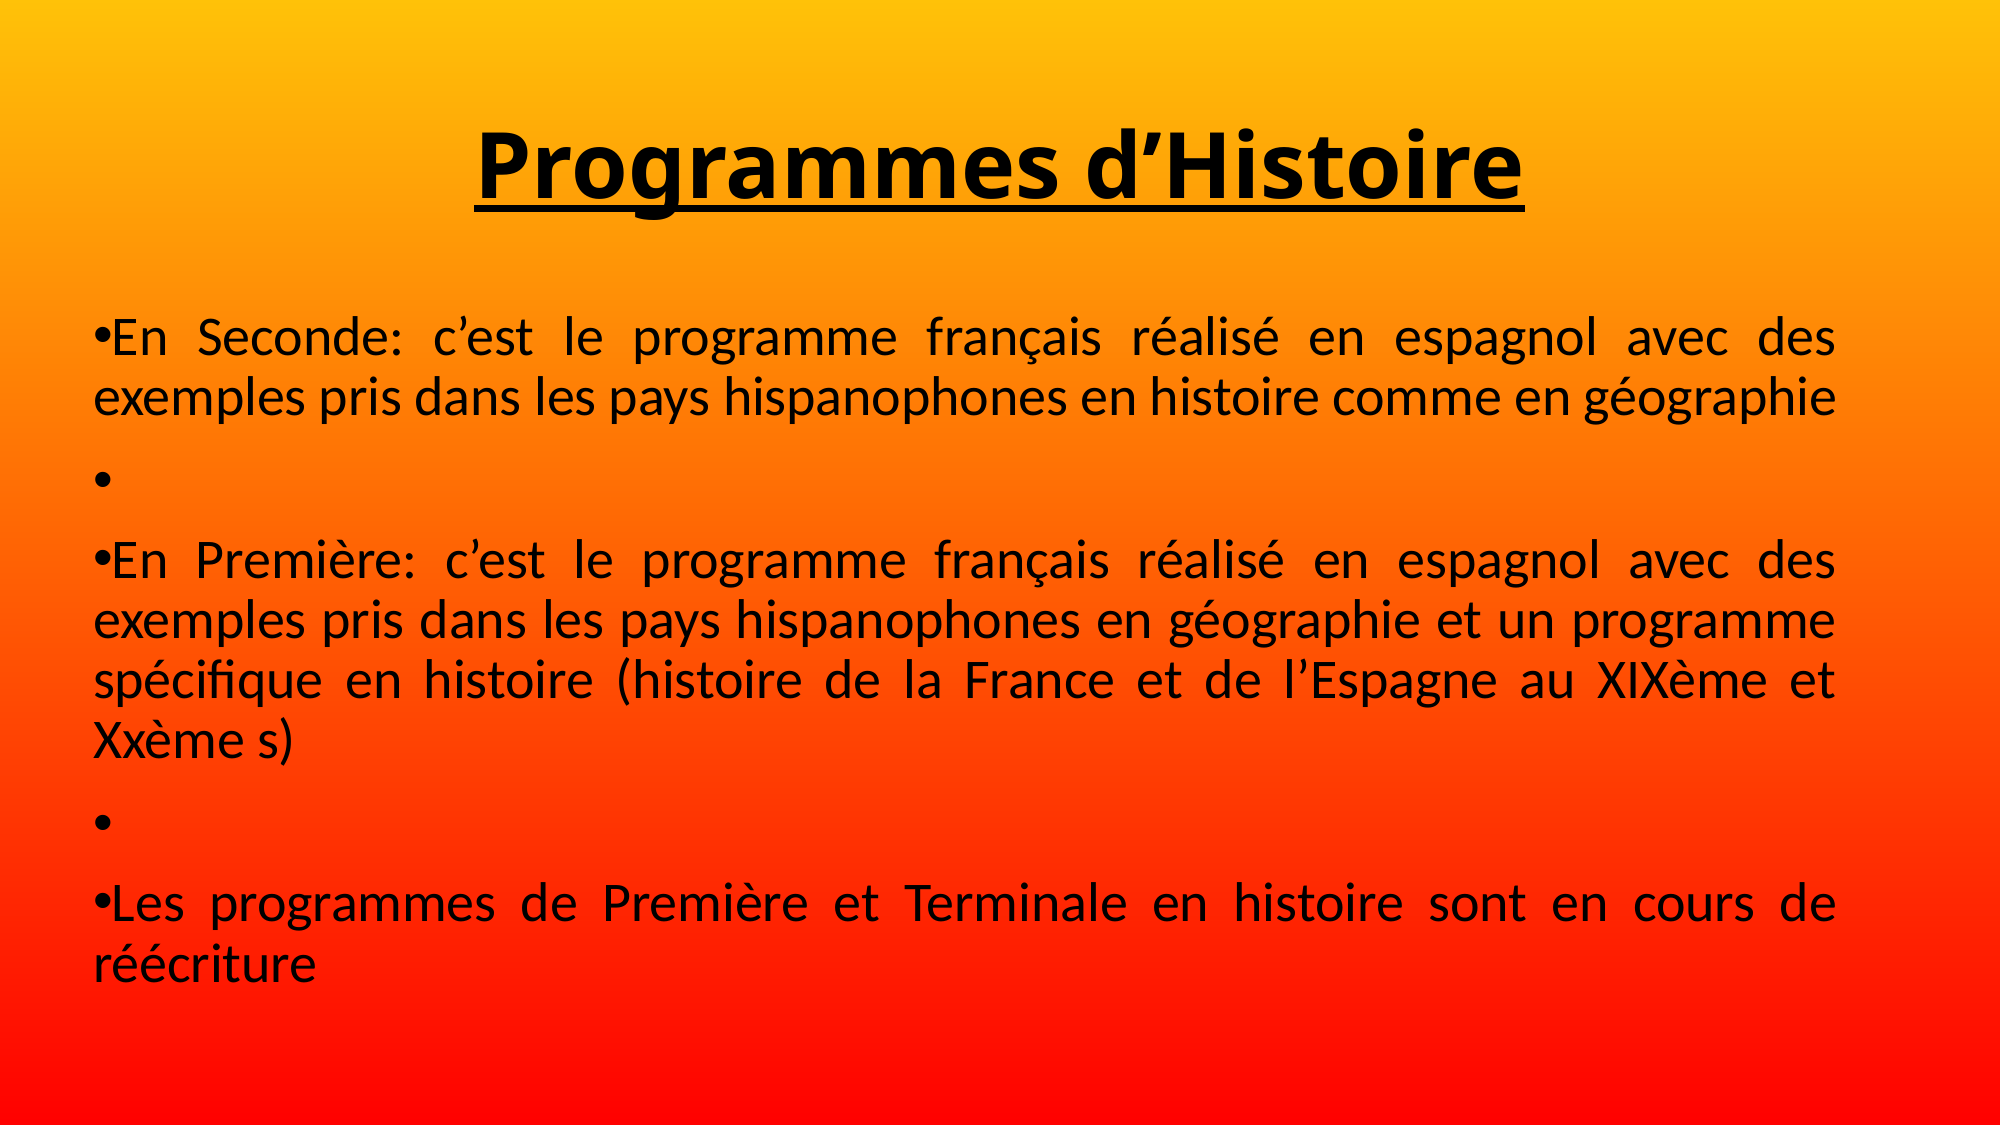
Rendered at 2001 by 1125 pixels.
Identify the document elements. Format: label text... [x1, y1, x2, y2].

list En Seconde: c’est le programme français réalisé en espagnol avec des exemples pris dans les pays hispanophones en histoire comme en géographie En Première: c’est le programme français réalisé en espagnol avec des exemples pris dans les pays hispanophones en géographie et un programme spécifique en histoire (histoire de la France et de l’Espagne au XIXème et Xxème s) Les programmes de Première et Terminale en histoire sont en cours de réécriture [78, 299, 1863, 1014]
title Programmes d’Histoire [137, 59, 1863, 278]
